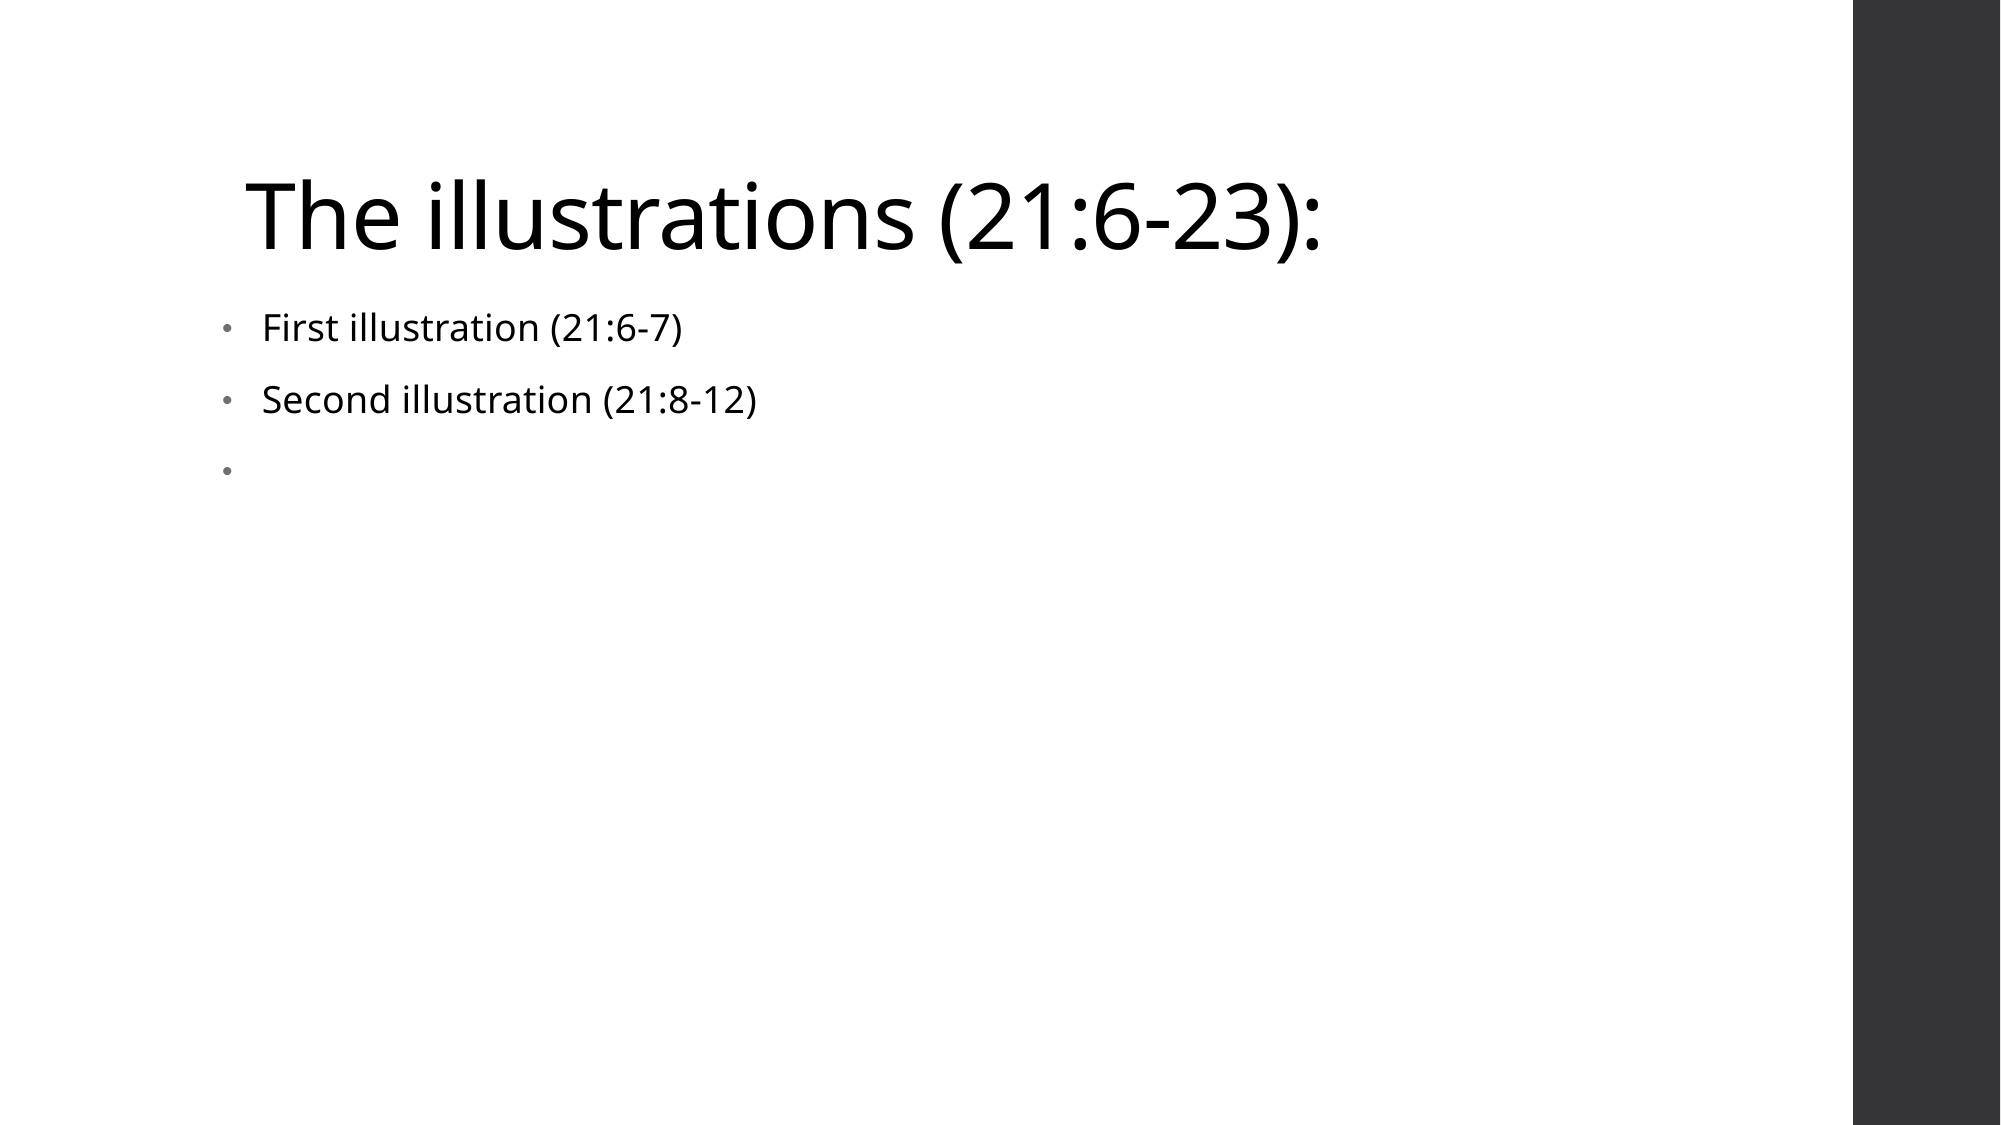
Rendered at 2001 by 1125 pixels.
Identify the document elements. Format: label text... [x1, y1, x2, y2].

list First illustration (21:6-7) Second illustration (21:8-12) [206, 299, 1617, 1014]
title The illustrations (21:6-23): [206, 60, 1797, 278]
